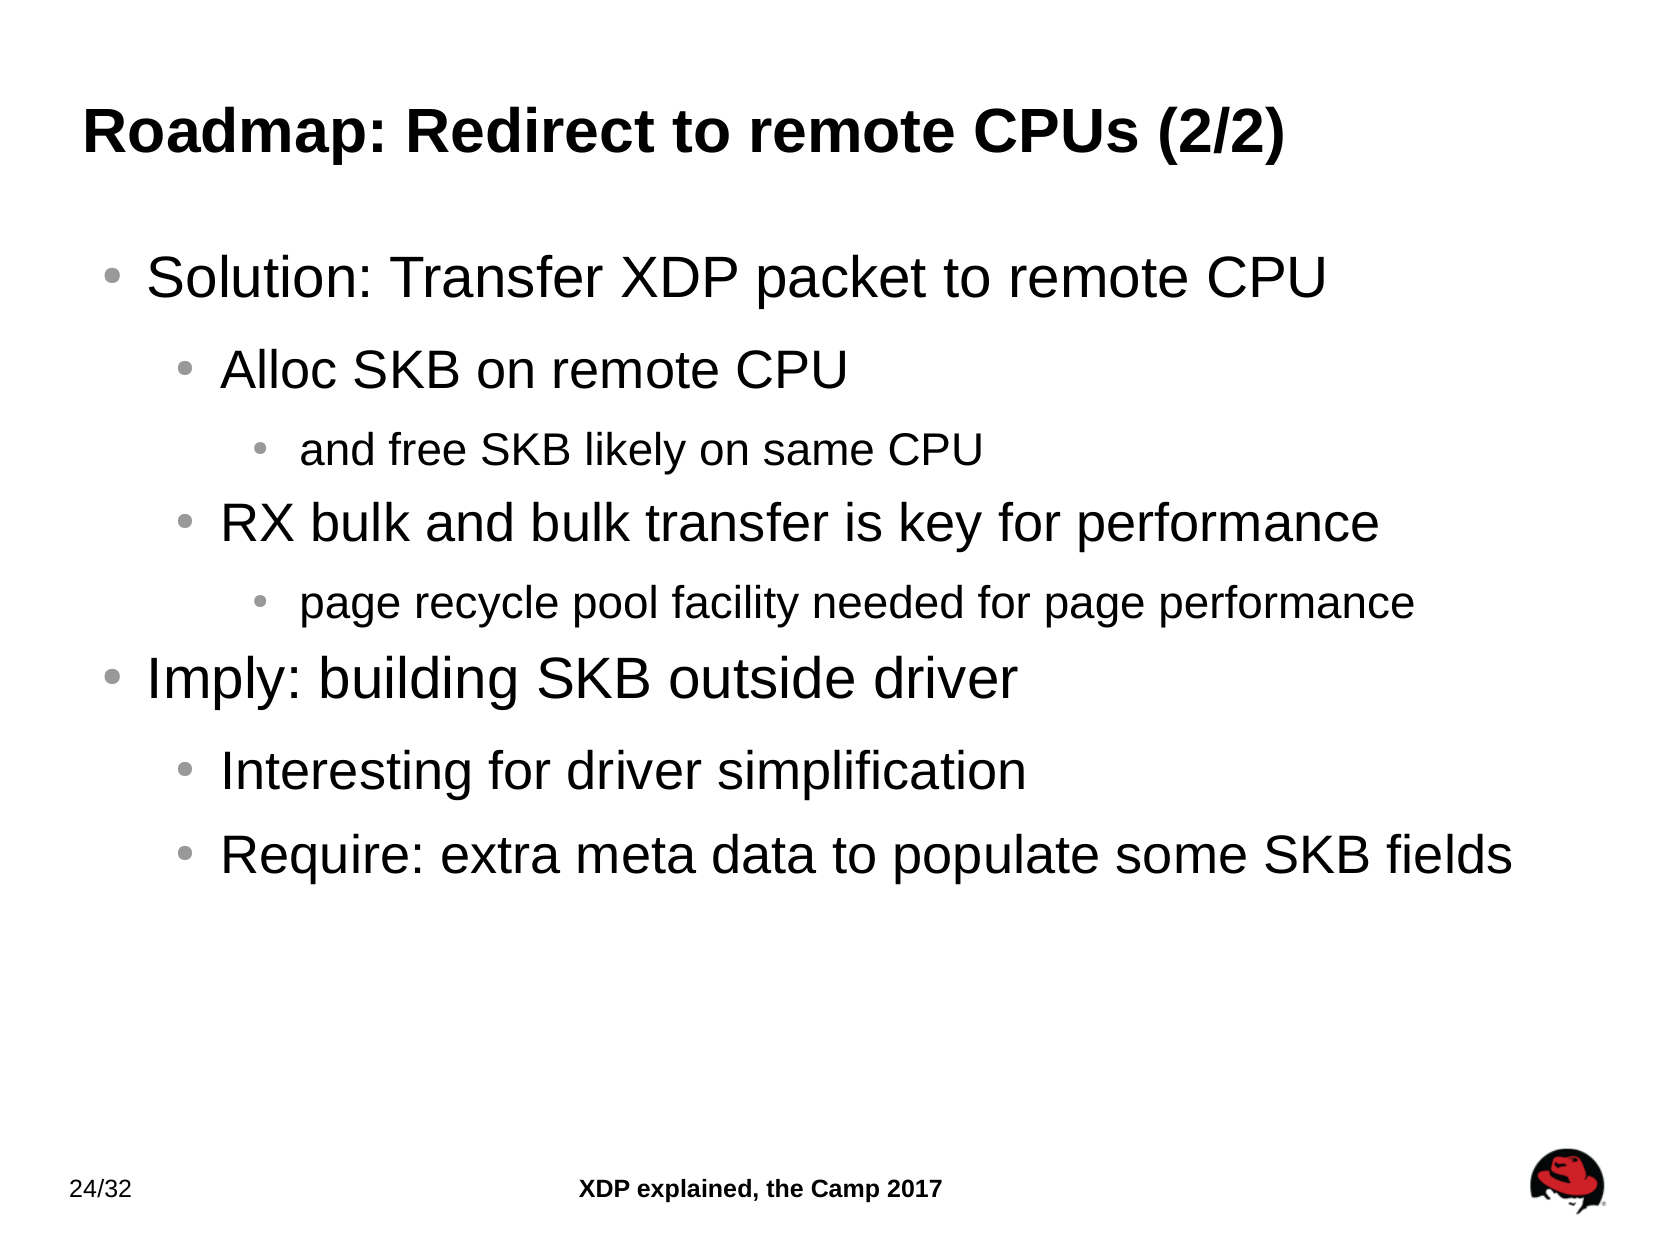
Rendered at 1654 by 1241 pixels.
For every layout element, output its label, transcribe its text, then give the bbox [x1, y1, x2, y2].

list Solution: Transfer XDP packet to remote CPU Alloc SKB on remote CPU and free SKB likely on same CPU RX bulk and bulk transfer is key for performance page recycle pool facility needed for page performance Imply: building SKB outside driver Interesting for driver simplification Require: extra meta data to populate some SKB fields [86, 244, 1575, 1039]
title Roadmap: Redirect to remote CPUs (2/2) [82, 37, 1571, 226]
picture [1529, 1146, 1612, 1224]
